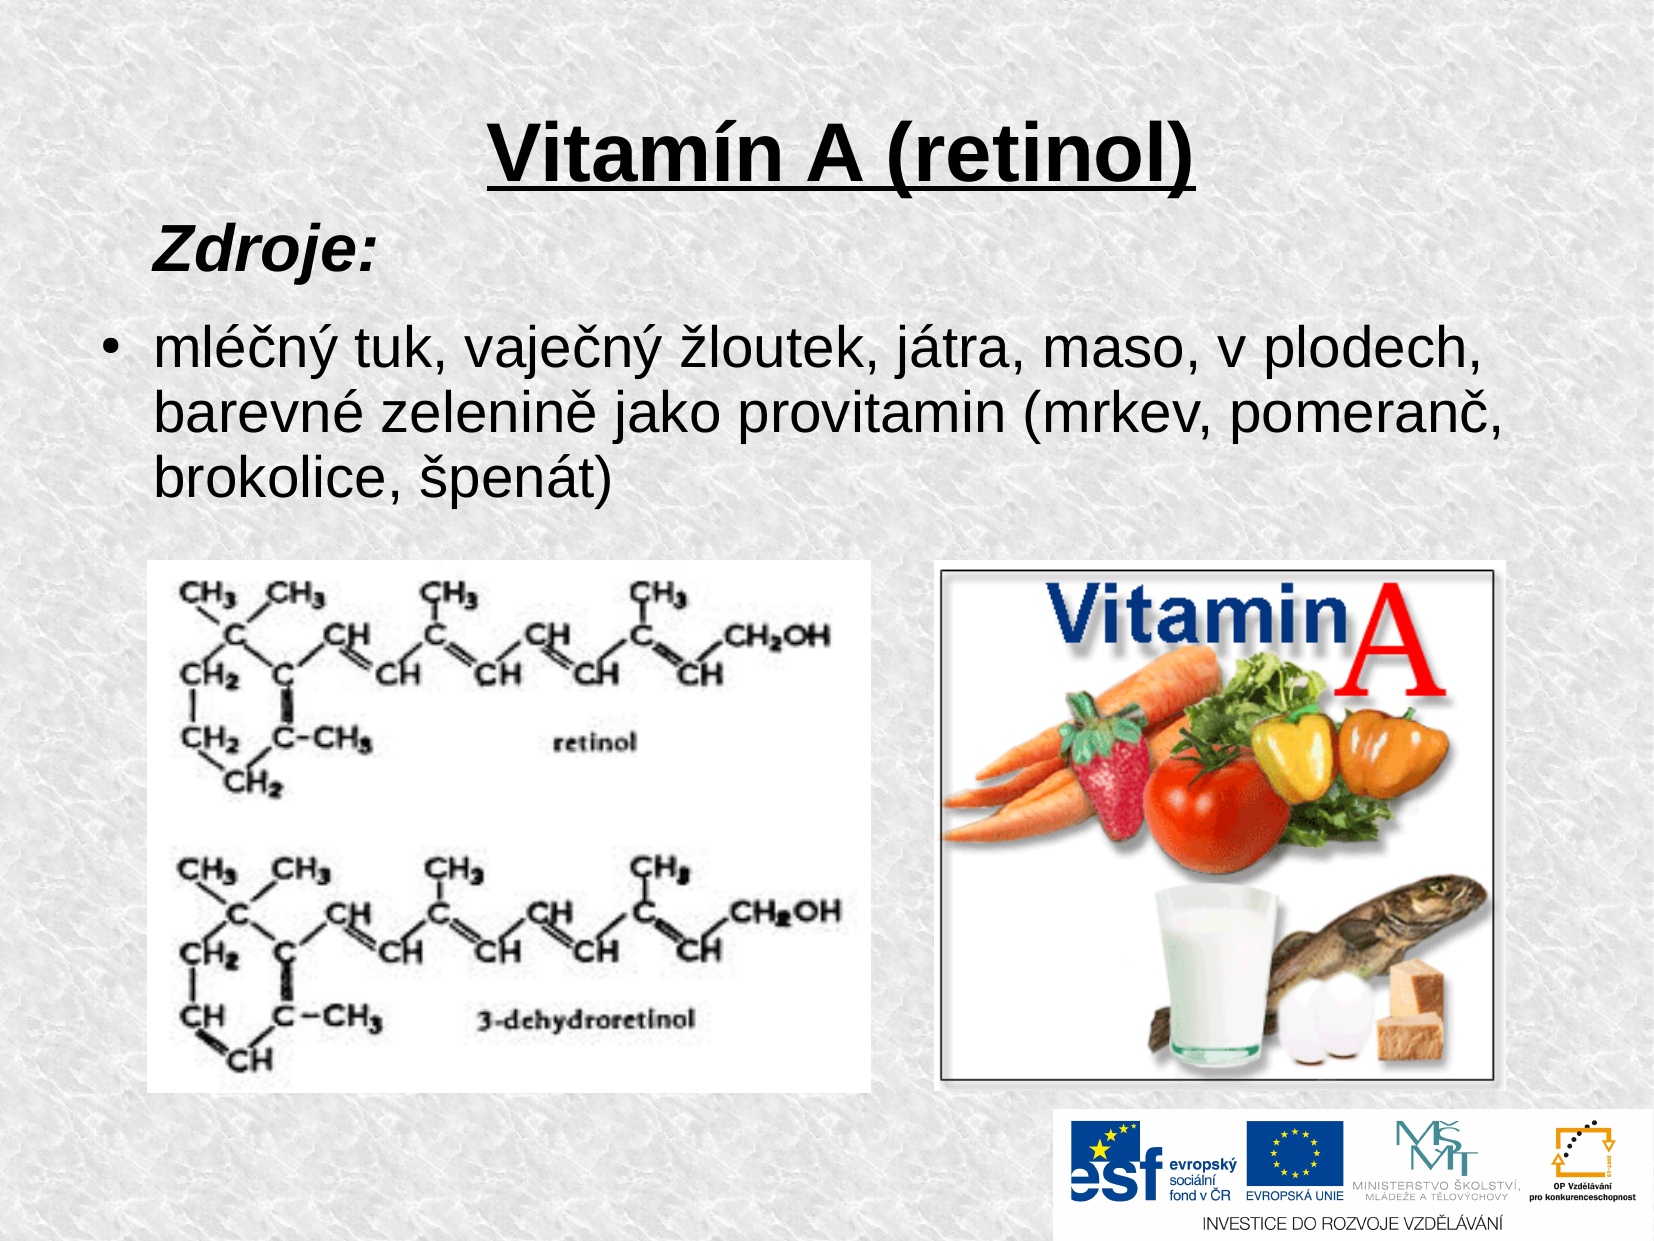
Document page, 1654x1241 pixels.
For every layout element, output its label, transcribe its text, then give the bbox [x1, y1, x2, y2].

list Zdroje: mléčný tuk, vaječný žloutek, játra, maso, v plodech, barevné zelenině jako provitamin (mrkev, pomeranč, brokolice, špenát) [82, 210, 1571, 1030]
title Vitamín A (retinol) [82, 49, 1571, 210]
picture [0, 0, 1654, 1241]
